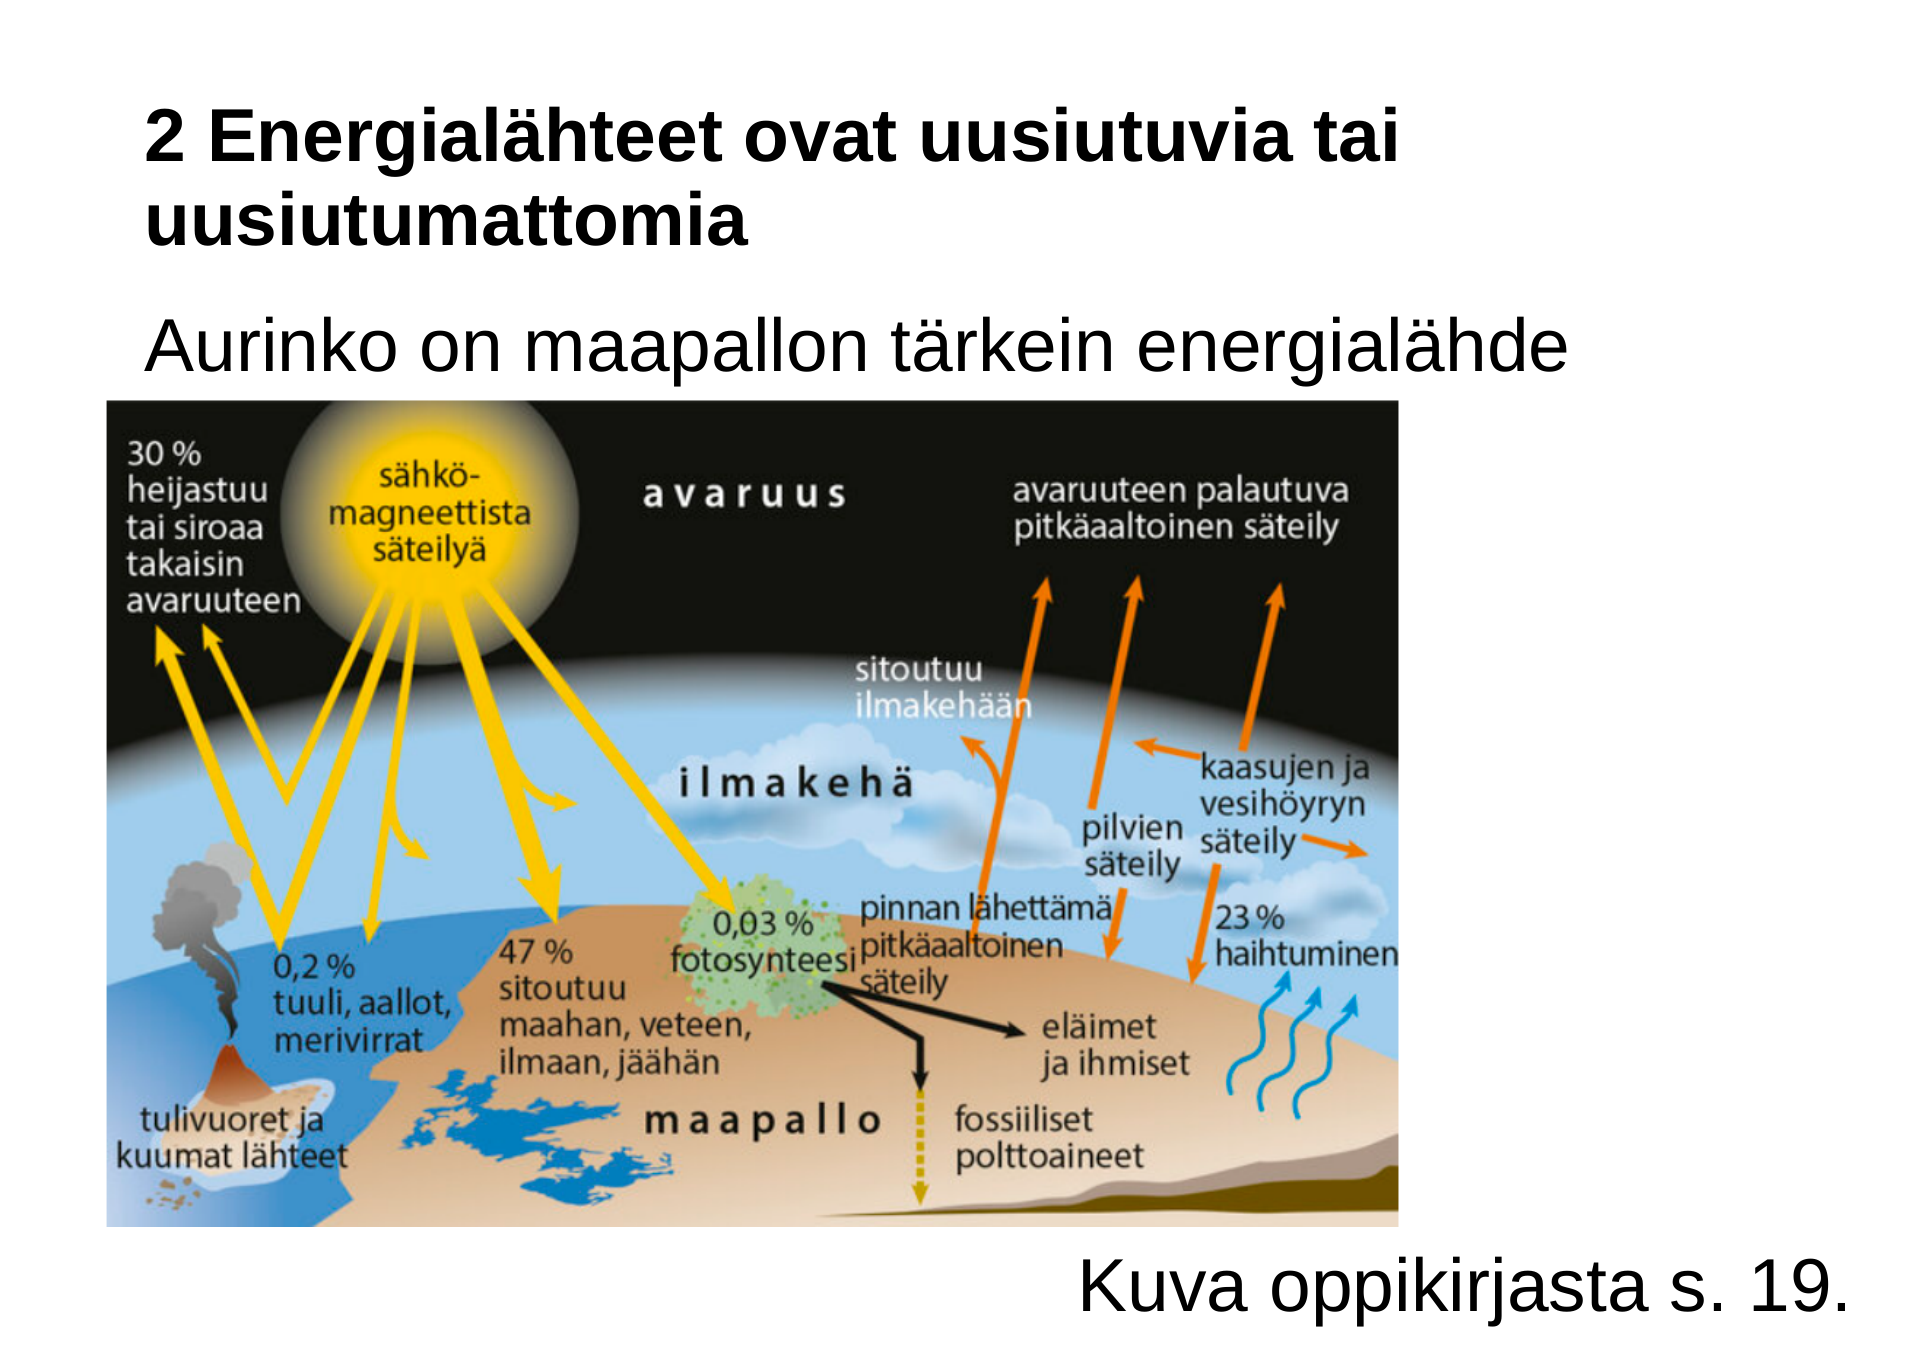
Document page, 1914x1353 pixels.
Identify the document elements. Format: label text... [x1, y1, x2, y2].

text_box Kuva oppikirjasta s. 19. [1062, 1235, 1869, 1335]
text_box 2 Energialähteet ovat uusiutuvia tai uusiutumattomia Aurinko on maapallon tärkein energialähde [129, 86, 1587, 438]
picture [101, 389, 1406, 1227]
